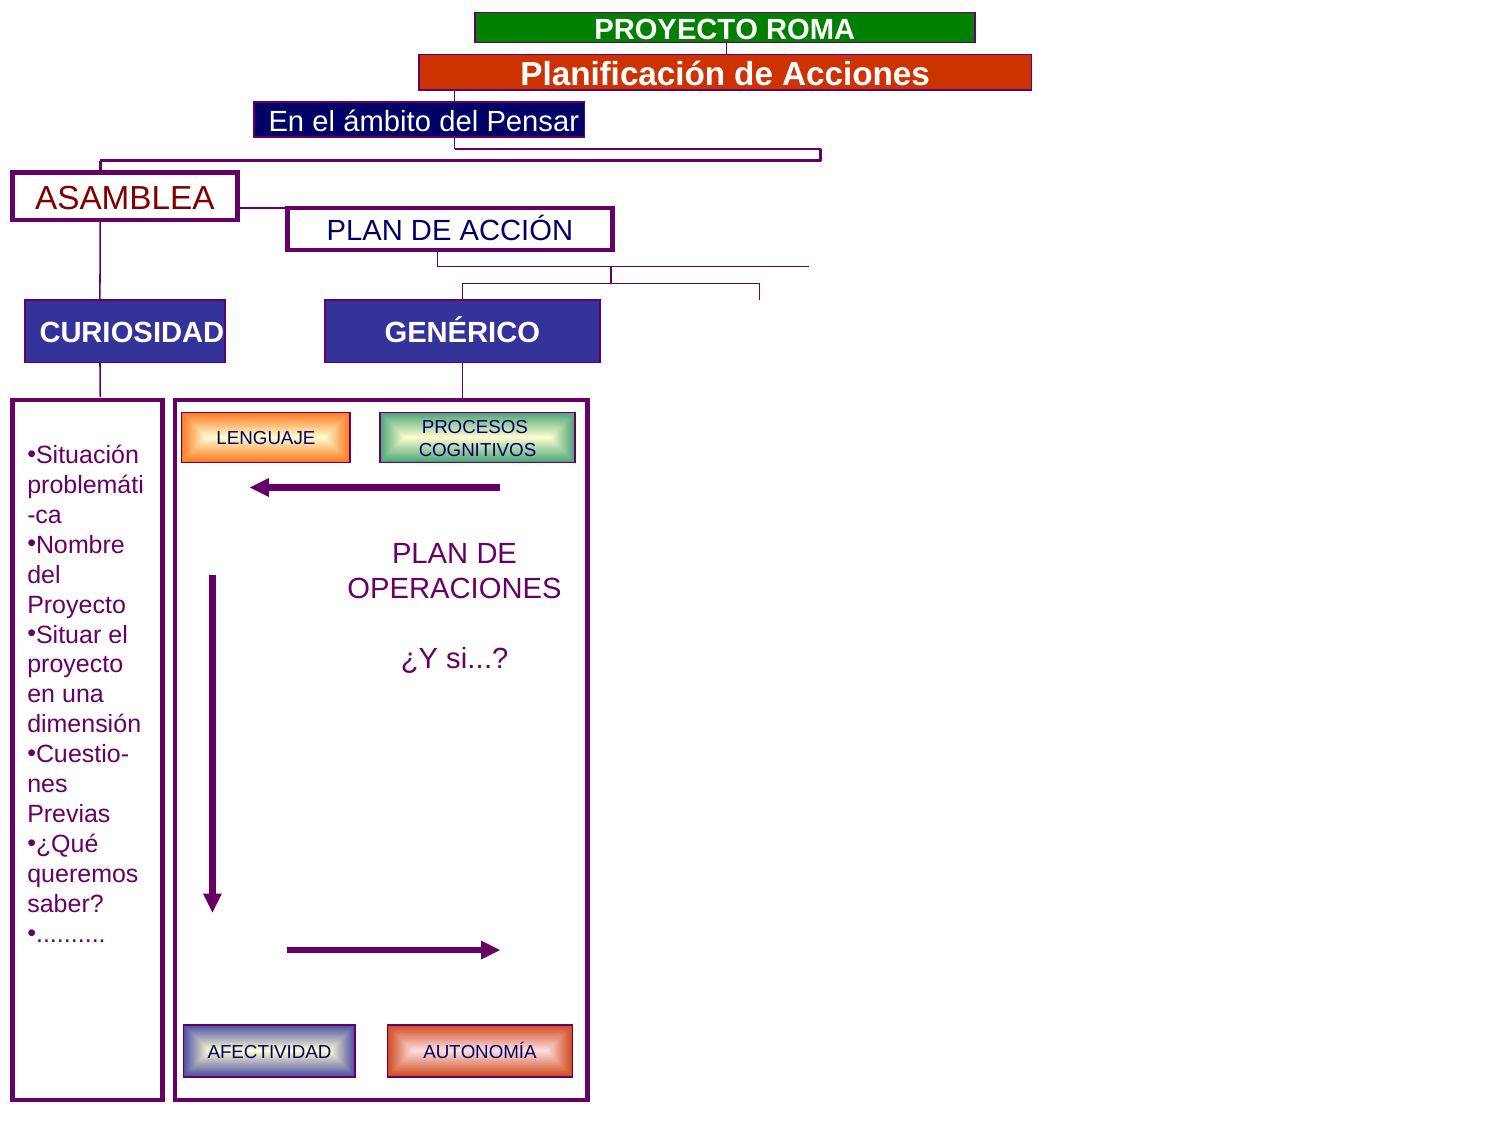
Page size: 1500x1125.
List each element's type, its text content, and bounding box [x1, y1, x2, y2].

text_box ASAMBLEA [12, 172, 238, 221]
text_box GENÉRICO [324, 299, 600, 363]
text_box Planificación de Acciones [419, 54, 1032, 91]
text_box PROCESOS COGNITIVOS [380, 412, 575, 463]
text_box En el ámbito del Pensar [253, 101, 585, 138]
text_box CURIOSIDAD [24, 299, 225, 363]
text_box AFECTIVIDAD [183, 1024, 356, 1077]
text_box Situación problemáti-ca Nombre del Proyecto Situar el proyecto en una dimensión Cuestio-nes Previas ¿Qué queremos saber? .......... [15, 430, 160, 956]
text_box PROYECTO ROMA [474, 12, 975, 43]
text_box PLAN DE ACCIÓN [287, 208, 613, 250]
text_box PLAN DE OPERACIONES ¿Y si...? [324, 527, 585, 683]
text_box AUTONOMÍA [387, 1024, 573, 1077]
text_box LENGUAJE [181, 412, 350, 463]
